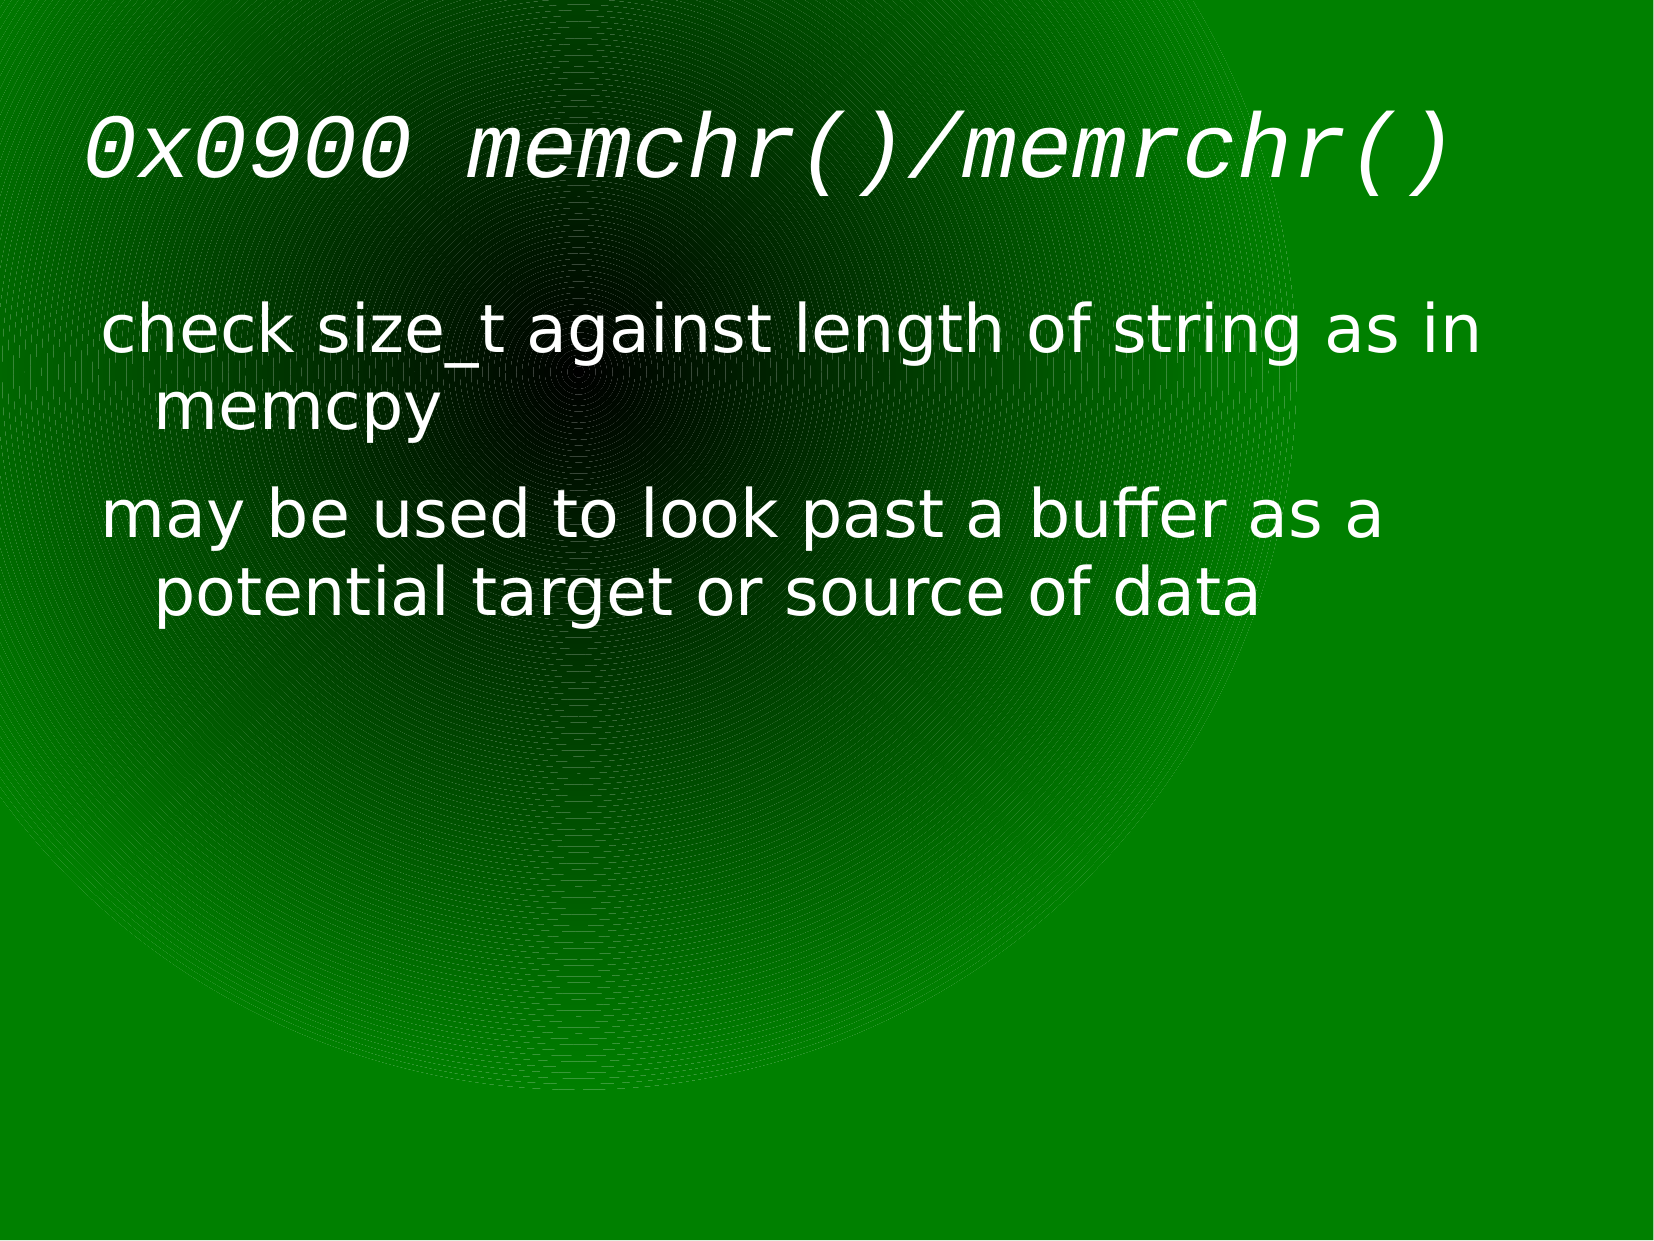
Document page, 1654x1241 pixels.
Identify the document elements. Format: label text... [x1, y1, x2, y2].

title 0x0900 memchr()/memrchr() [82, 56, 1571, 250]
list check size_t against length of string as in memcpy may be used to look past a buffer as a potential target or source of data [82, 290, 1571, 1094]
